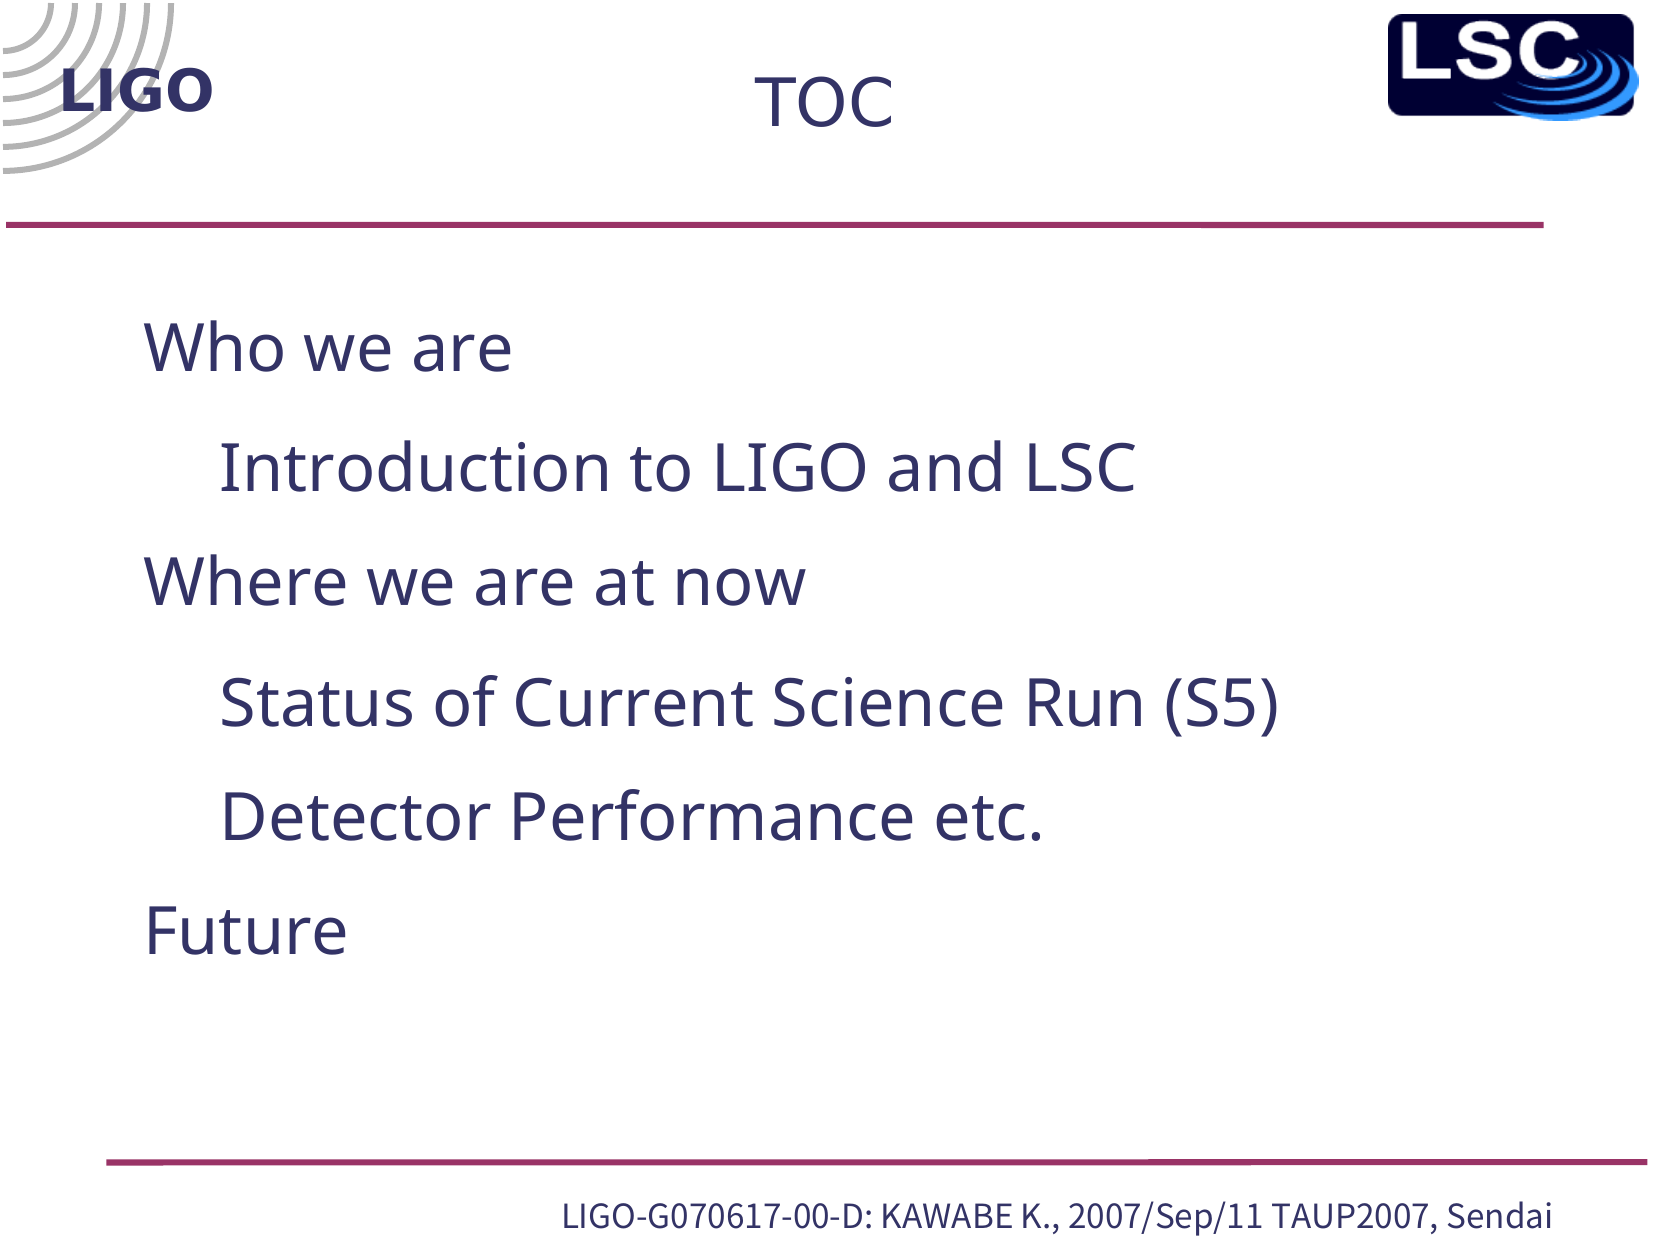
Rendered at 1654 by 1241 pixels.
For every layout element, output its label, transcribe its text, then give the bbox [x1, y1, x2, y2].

title TOC [187, 0, 1463, 208]
picture [1463, 14, 1639, 121]
list Who we are Introduction to LIGO and LSC Where we are at now Status of Current Science Run (S5) Detector Performance etc. Future [125, 300, 1538, 1082]
